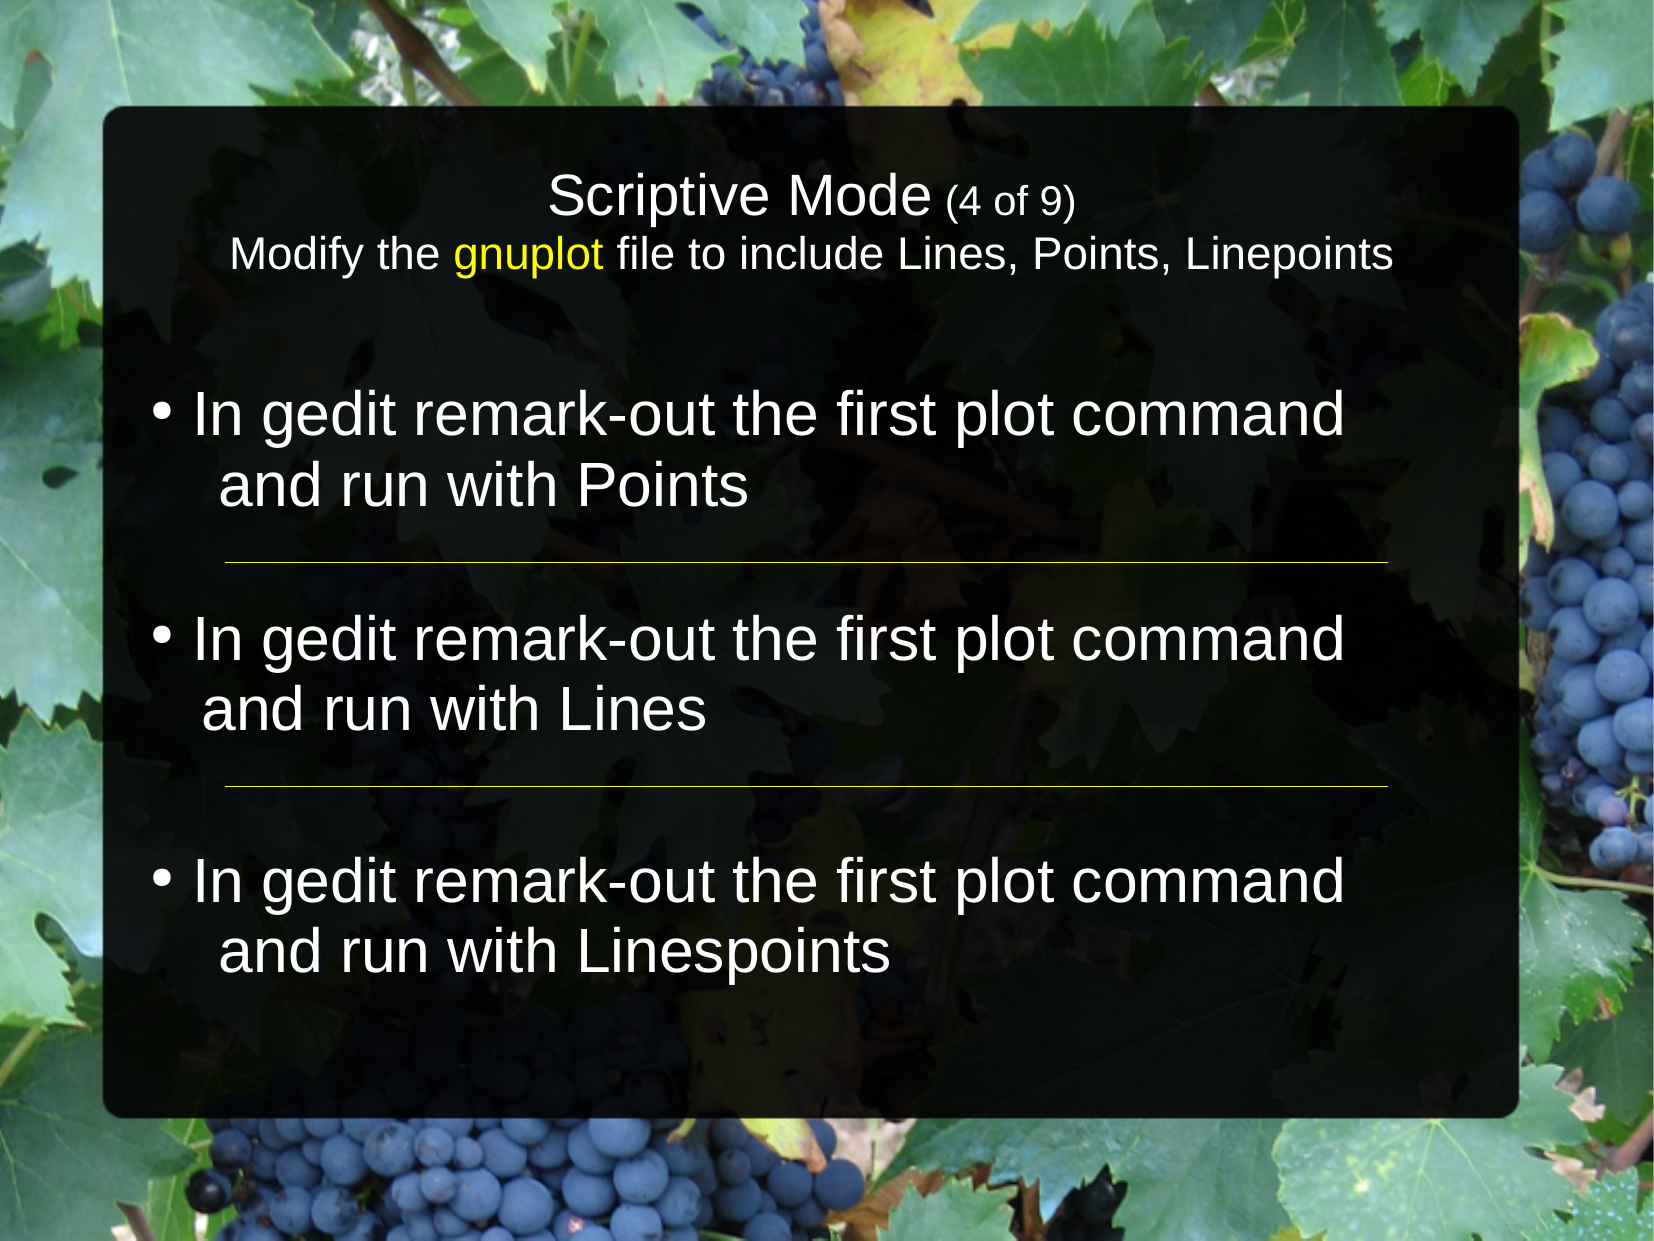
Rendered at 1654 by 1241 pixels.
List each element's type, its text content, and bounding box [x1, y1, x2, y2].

text_box In gedit remark-out the first plot command and run with Lines [150, 599, 1426, 744]
title Scriptive Mode (4 of 9) Modify the gnuplot file to include Lines, Points, Linepoints [118, 125, 1506, 318]
text_box In gedit remark-out the first plot command and run with Points [150, 375, 1426, 520]
picture [0, 0, 1654, 1241]
text_box In gedit remark-out the first plot command and run with Linespoints [150, 841, 1426, 987]
